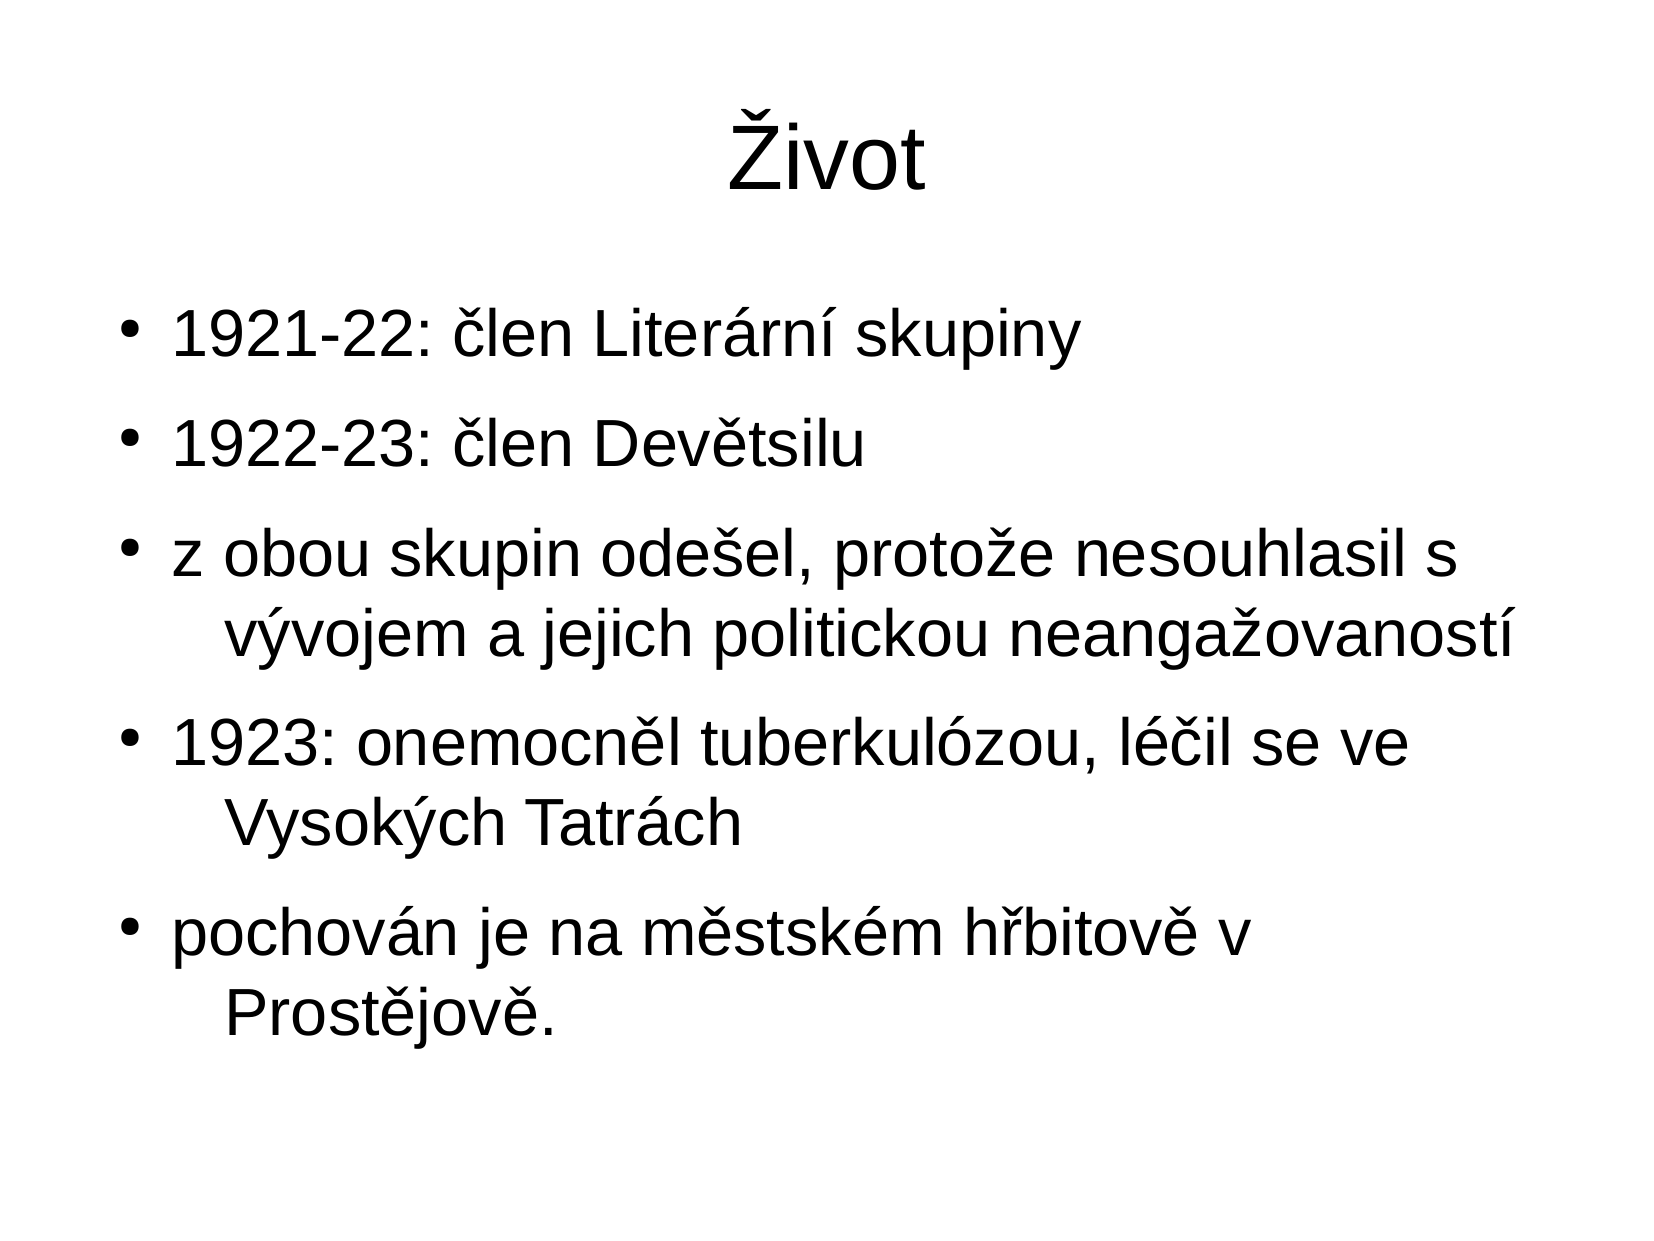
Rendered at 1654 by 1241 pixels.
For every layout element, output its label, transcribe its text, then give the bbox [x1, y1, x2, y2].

title Život [82, 49, 1571, 257]
list 1921-22: člen Literární skupiny 1922-23: člen Devětsilu z obou skupin odešel, protože nesouhlasil s vývojem a jejich politickou neangažovaností 1923: onemocněl tuberkulózou, léčil se ve Vysokých Tatrách pochován je na městském hřbitově v Prostějově. [82, 290, 1571, 1109]
